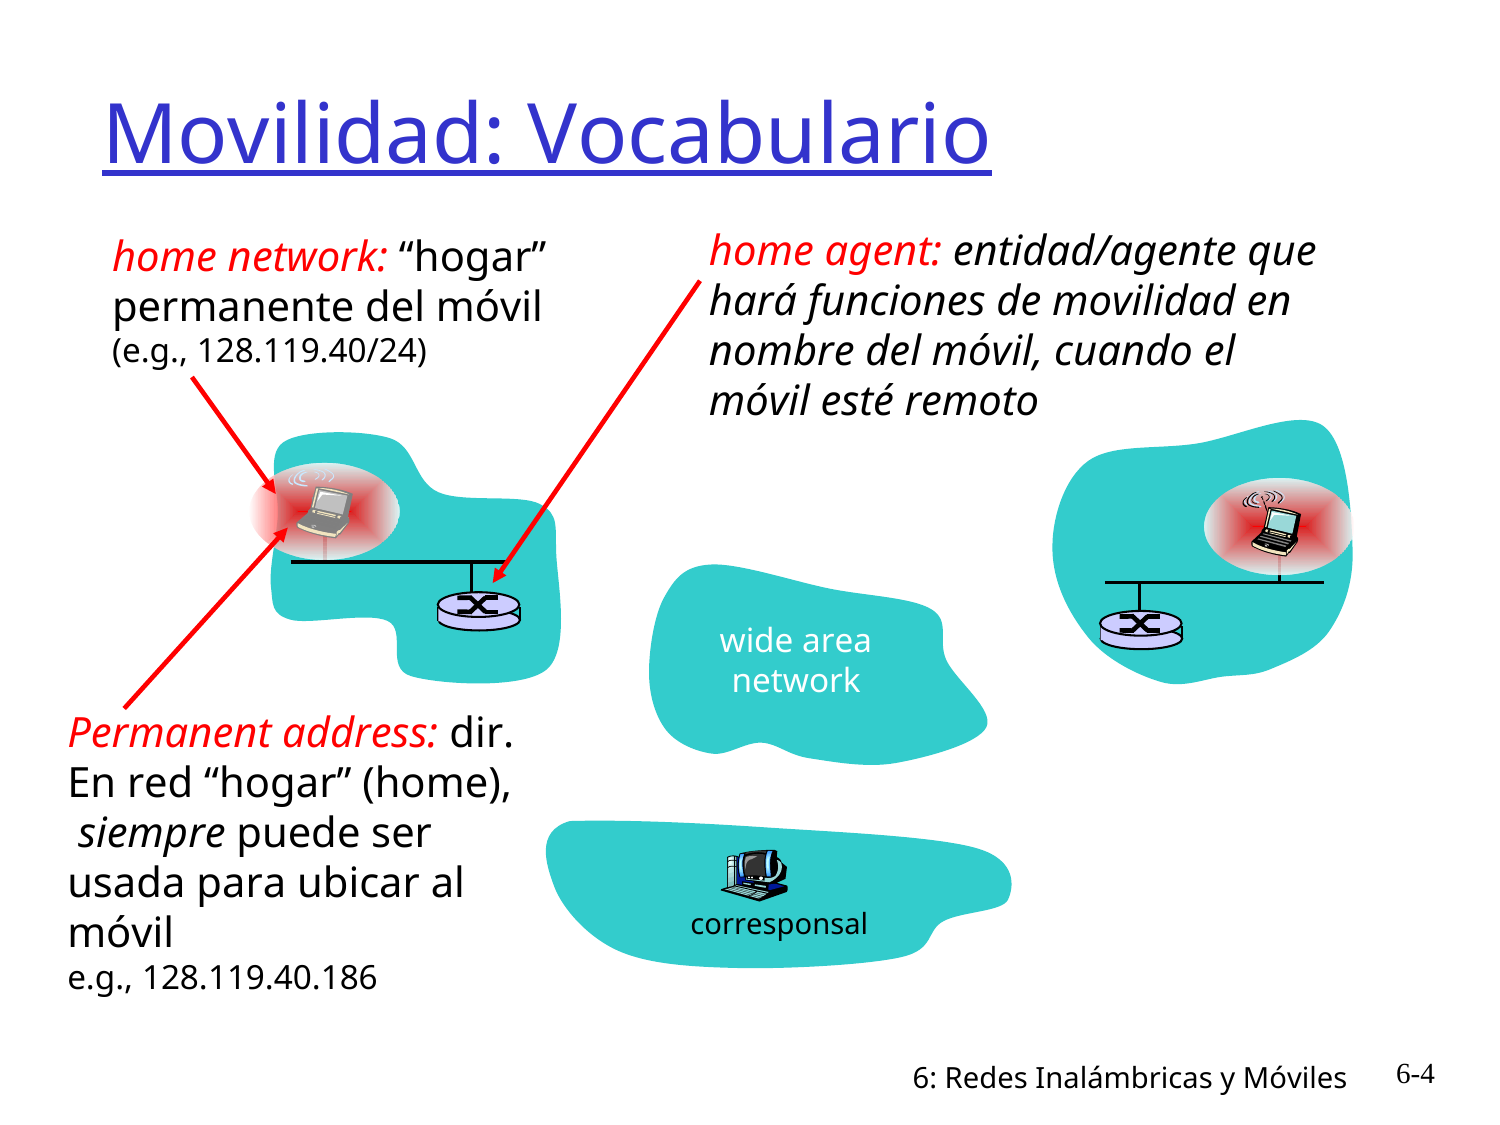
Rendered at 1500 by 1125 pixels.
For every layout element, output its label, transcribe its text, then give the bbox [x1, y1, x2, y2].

text_box home agent: entidad/agente que hará funciones de movilidad en nombre del móvil, cuando el móvil esté remoto [694, 215, 1337, 432]
text_box home network: “hogar” permanente del móvil (e.g., 128.119.40/24) [97, 221, 647, 378]
text_box [249, 432, 562, 684]
text_box [1052, 419, 1355, 685]
text_box [545, 820, 1012, 969]
chart [720, 849, 789, 897]
text_box wide area network [677, 611, 915, 707]
chart [1242, 489, 1302, 557]
title Movilidad: Vocabulario [87, 37, 1363, 225]
text_box [649, 564, 988, 765]
text_box Permanent address: dir. En red “hogar” (home), siempre puede ser usada para ubicar al móvil e.g., 128.119.40.186 [52, 698, 530, 1004]
text_box corresponsal [675, 897, 884, 949]
